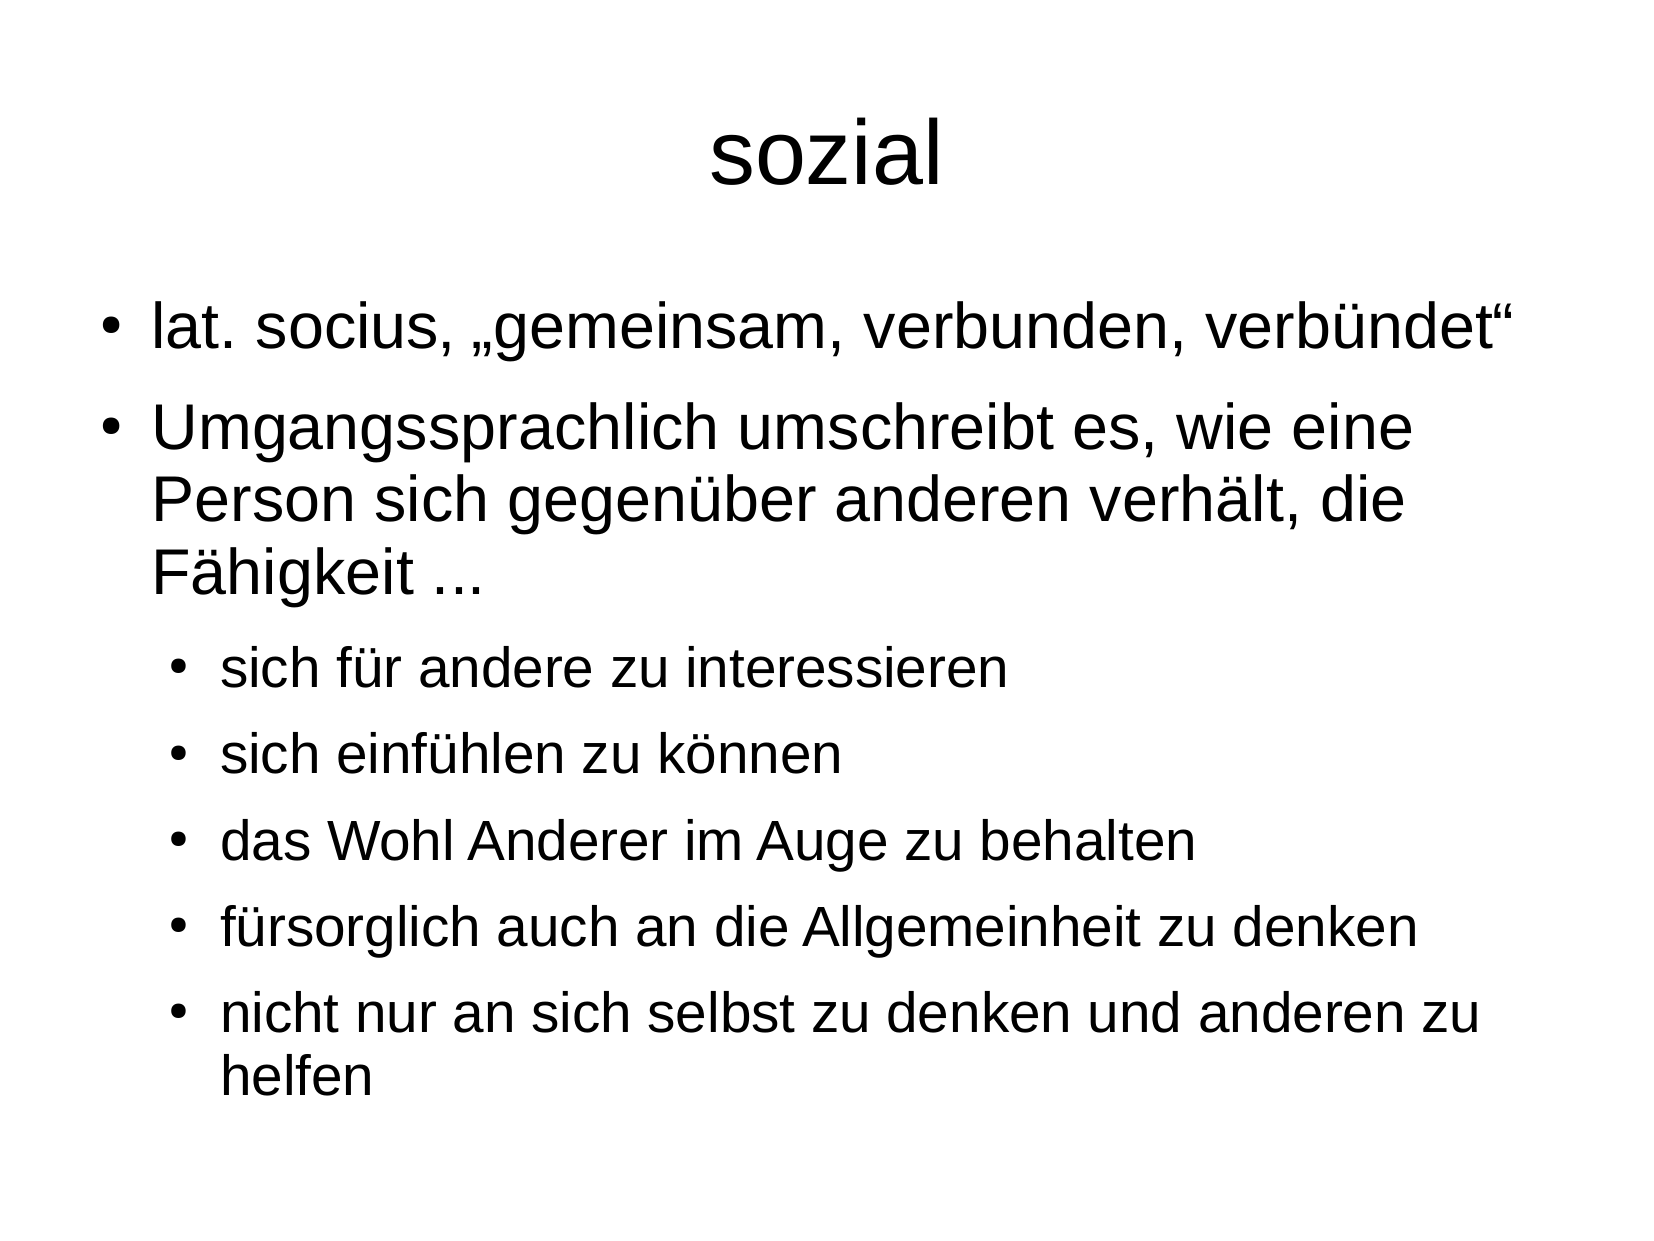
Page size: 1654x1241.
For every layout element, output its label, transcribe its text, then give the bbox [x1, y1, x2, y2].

list lat. socius‚ „gemeinsam, verbunden, verbündet“ Umgangssprachlich umschreibt es, wie eine Person sich gegenüber anderen verhält, die Fähigkeit ... sich für andere zu interessieren sich einfühlen zu können das Wohl Anderer im Auge zu behalten fürsorglich auch an die Allgemeinheit zu denken nicht nur an sich selbst zu denken und anderen zu helfen [82, 290, 1571, 1109]
title sozial [82, 49, 1571, 257]
